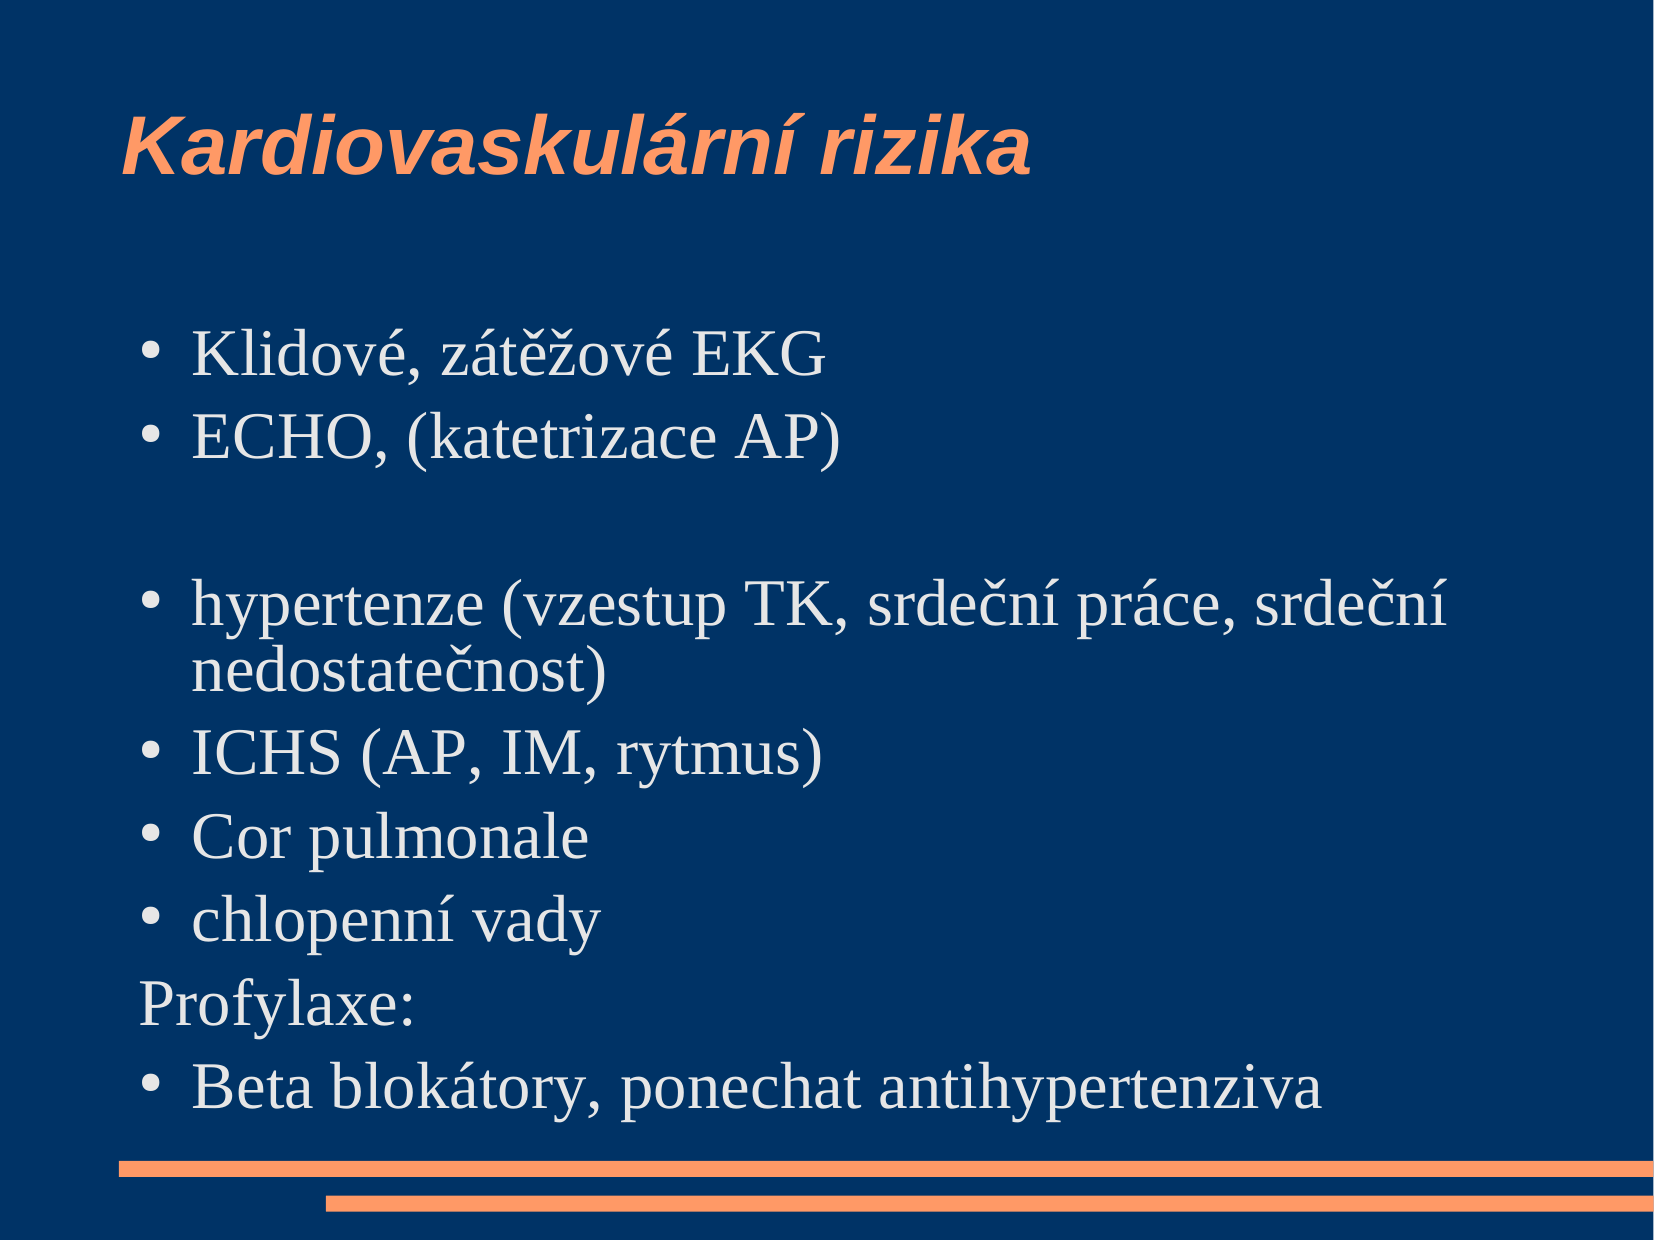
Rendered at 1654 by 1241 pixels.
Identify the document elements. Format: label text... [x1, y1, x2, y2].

list Klidové, zátěžové EKG ECHO, (katetrizace AP) hypertenze (vzestup TK, srdeční práce, srdeční nedostatečnost) ICHS (AP, IM, rytmus) Cor pulmonale chlopenní vady Profylaxe: Beta blokátory, ponechat antihypertenziva [121, 322, 1561, 1241]
title Kardiovaskulární rizika [121, 46, 1534, 254]
